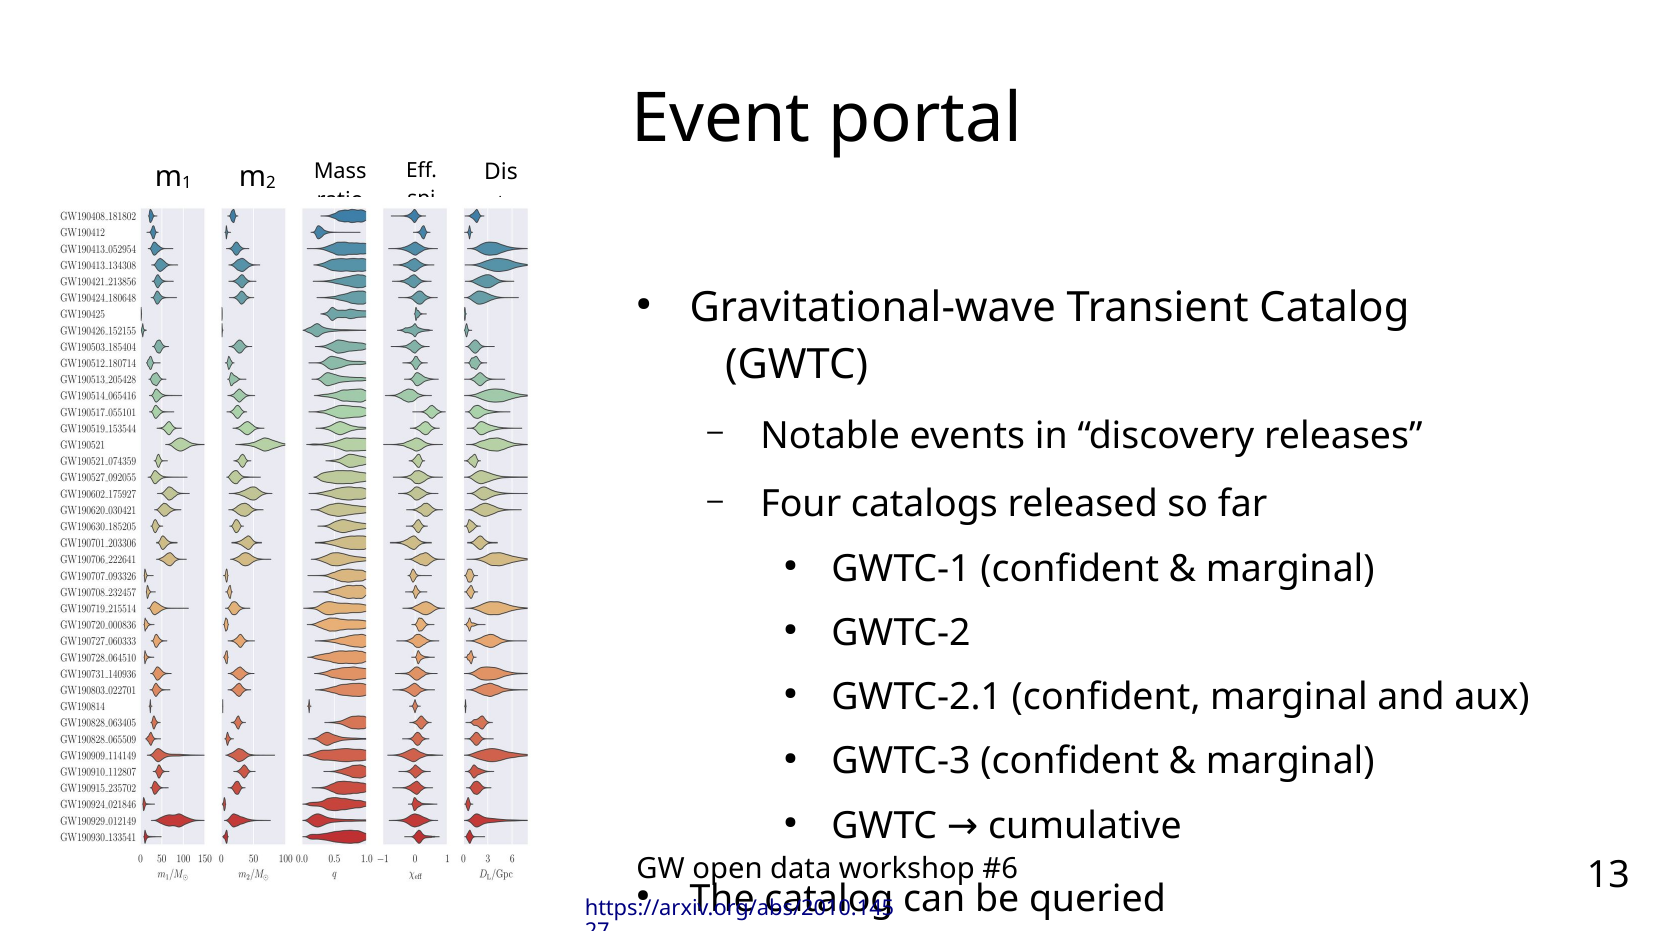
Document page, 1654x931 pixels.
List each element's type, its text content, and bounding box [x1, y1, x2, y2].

text_box Mass ratio [298, 147, 383, 197]
list Gravitational-wave Transient Catalog (GWTC) Notable events in “discovery releases” Four catalogs released so far GWTC-1 (confident & marginal) GWTC-2 GWTC-2.1 (confident, marginal and aux) GWTC-3 (confident & marginal) GWTC → cumulative The catalog can be queried [618, 276, 1549, 720]
text_box m1 [134, 147, 212, 192]
text_box Dist [466, 147, 536, 197]
text_box Eff. spin [386, 147, 457, 197]
text_box https://arxiv.org/abs/2010.14527 [570, 885, 920, 922]
picture [50, 197, 541, 888]
text_box m2 [218, 147, 296, 192]
title Event portal [82, 37, 1571, 193]
